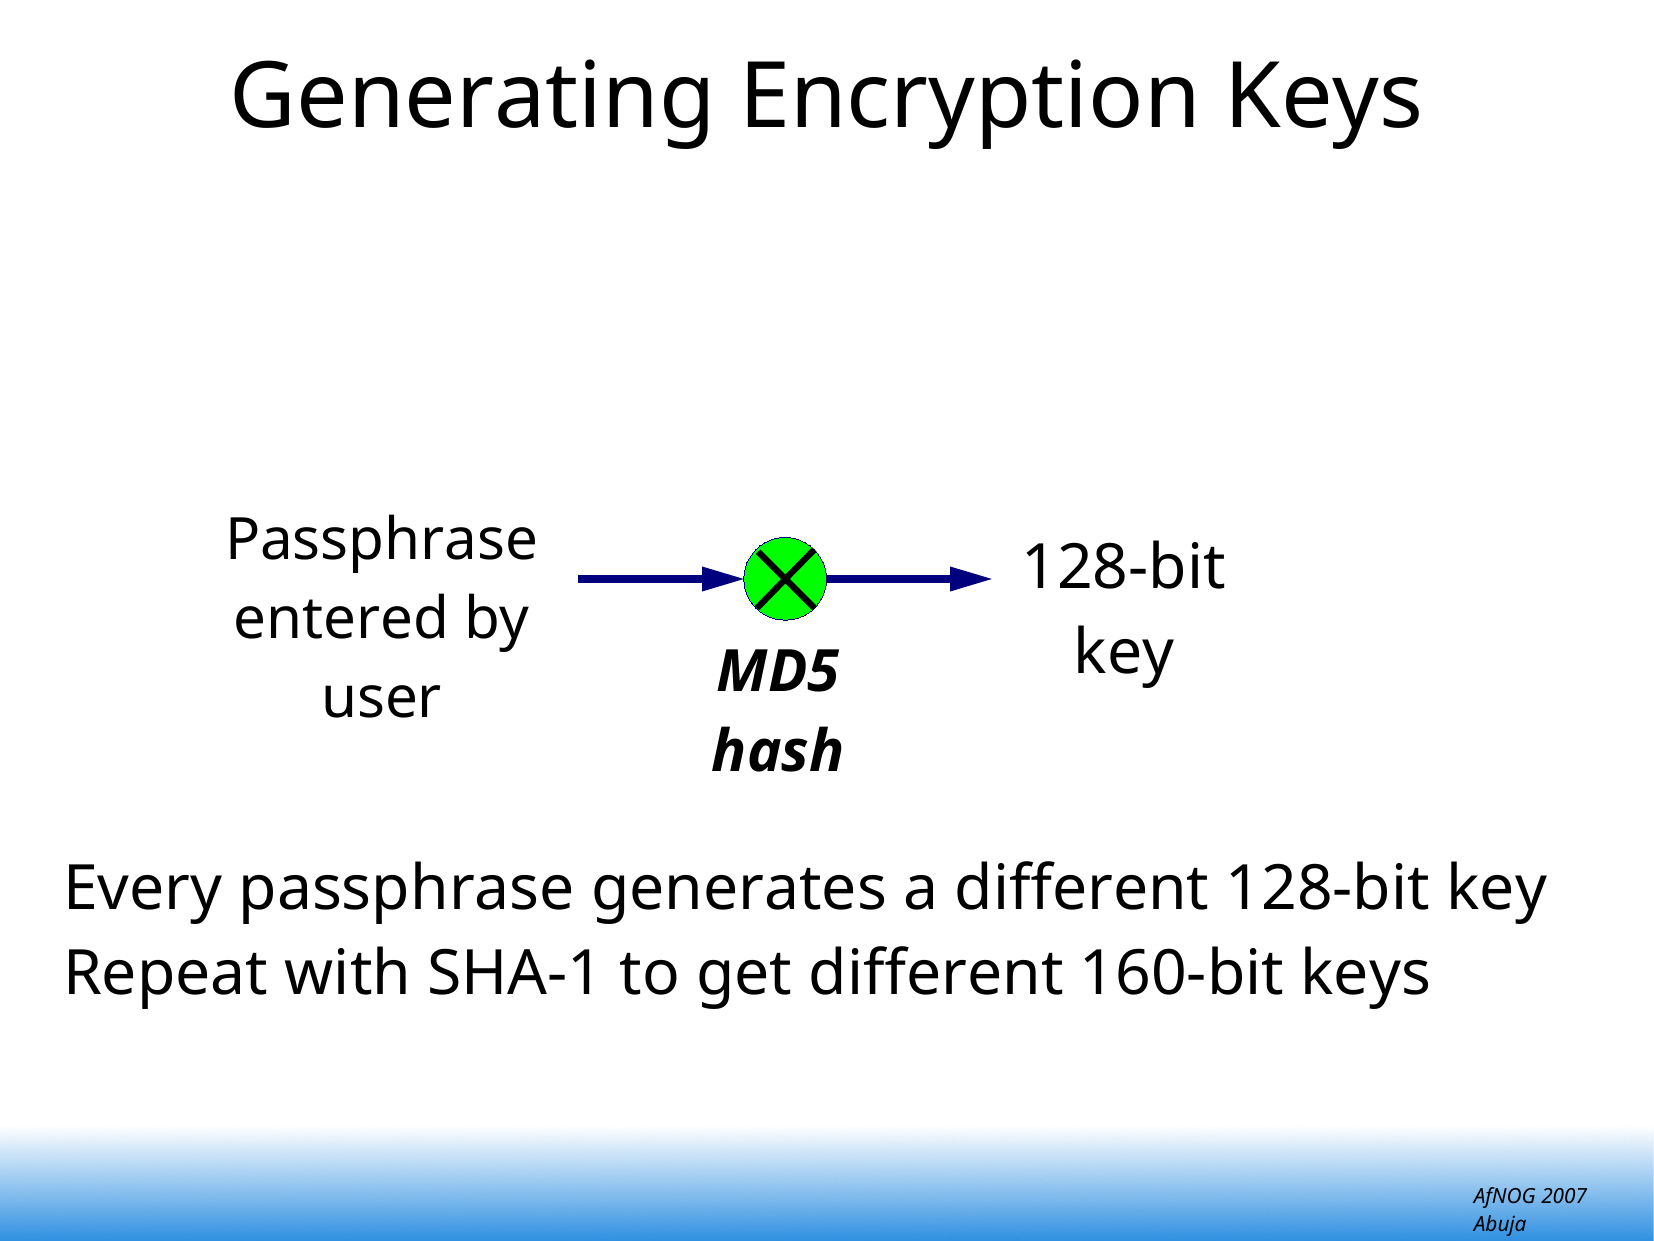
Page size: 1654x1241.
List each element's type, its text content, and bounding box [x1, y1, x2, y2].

title Generating Encryption Keys [156, 29, 1499, 227]
text_box [743, 537, 812, 606]
text_box Passphrase entered by user [225, 496, 539, 735]
text_box Every passphrase generates a different 128-bit key Repeat with SHA-1 to get different 160-bit keys [46, 842, 1550, 1013]
text_box [759, 585, 812, 621]
text_box MD5 hash [711, 629, 845, 789]
picture [0, 1124, 1654, 1241]
text_box 128-bit key [1021, 521, 1227, 692]
text_box [791, 552, 827, 606]
